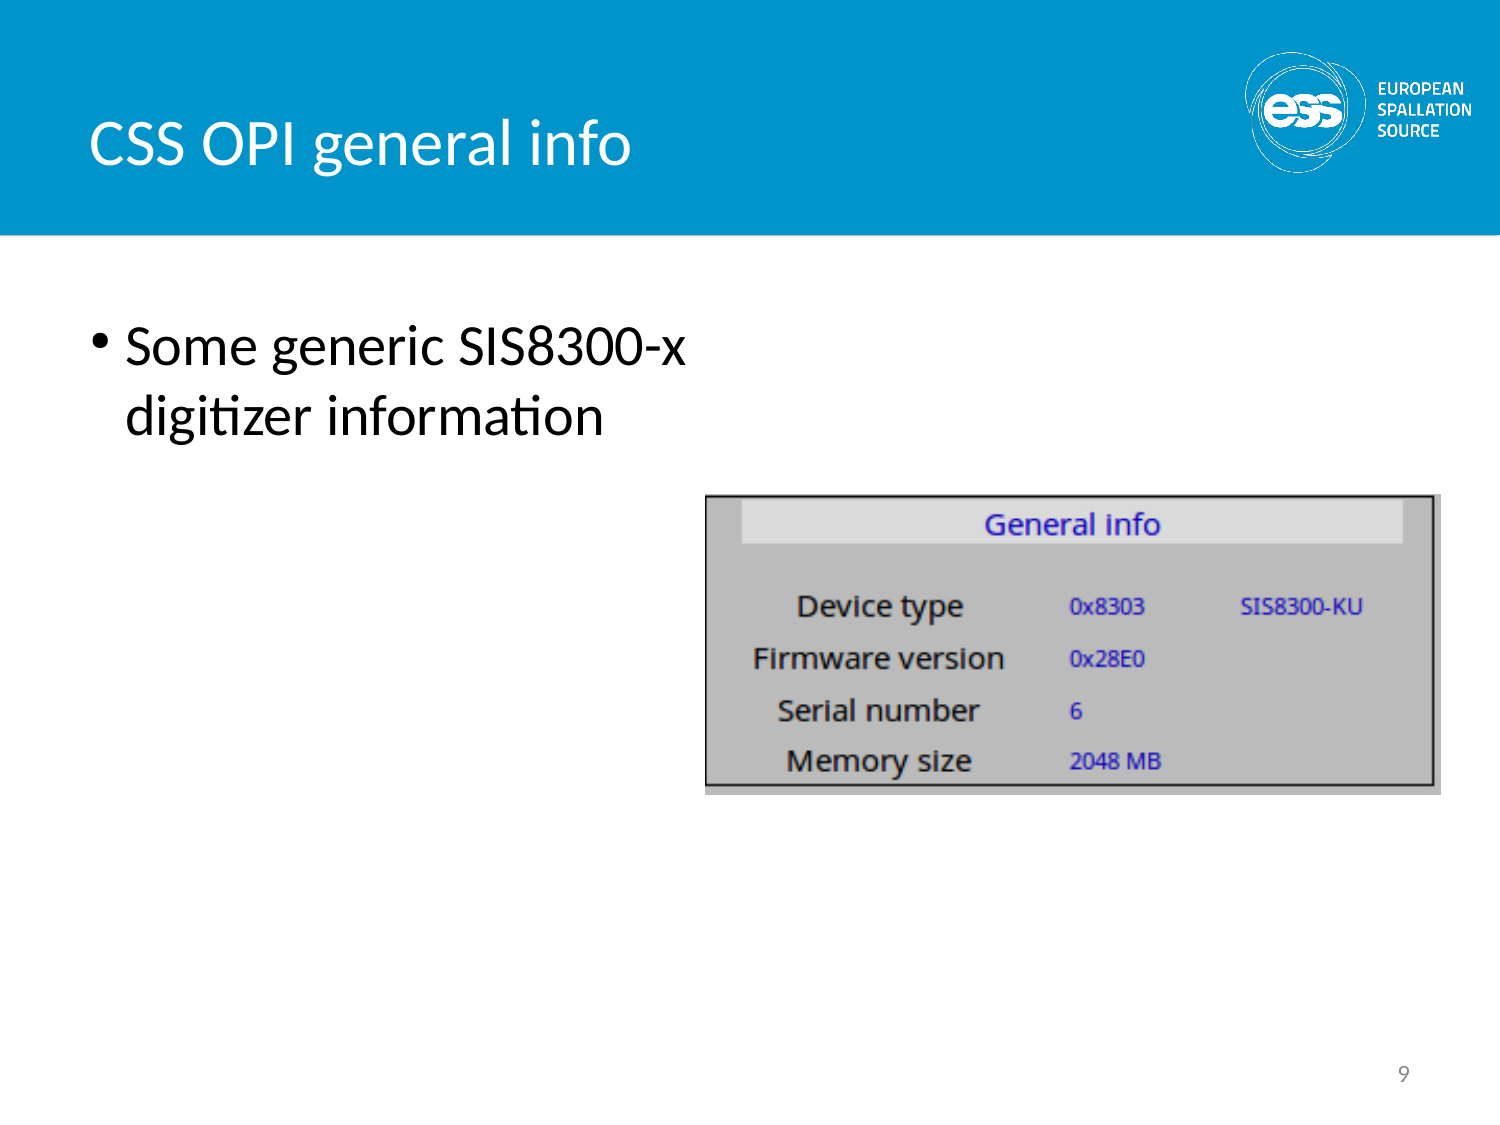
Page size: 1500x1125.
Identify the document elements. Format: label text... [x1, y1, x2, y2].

picture [1264, 94, 1342, 127]
picture [705, 494, 1441, 795]
text_box <number> [1074, 1042, 1425, 1103]
picture [1398, 109, 1406, 115]
picture [1436, 104, 1444, 115]
picture [1443, 86, 1450, 93]
picture [1400, 83, 1407, 94]
picture [1422, 125, 1428, 134]
picture [1379, 83, 1385, 94]
picture [1454, 83, 1458, 94]
picture [1418, 104, 1423, 115]
picture [1409, 104, 1415, 115]
picture [1432, 125, 1438, 136]
picture [1423, 83, 1430, 94]
picture [1389, 104, 1393, 115]
text_box Some generic SIS8300-x digitizer information [75, 254, 706, 1066]
text_box CSS OPI general info [75, 45, 1246, 233]
